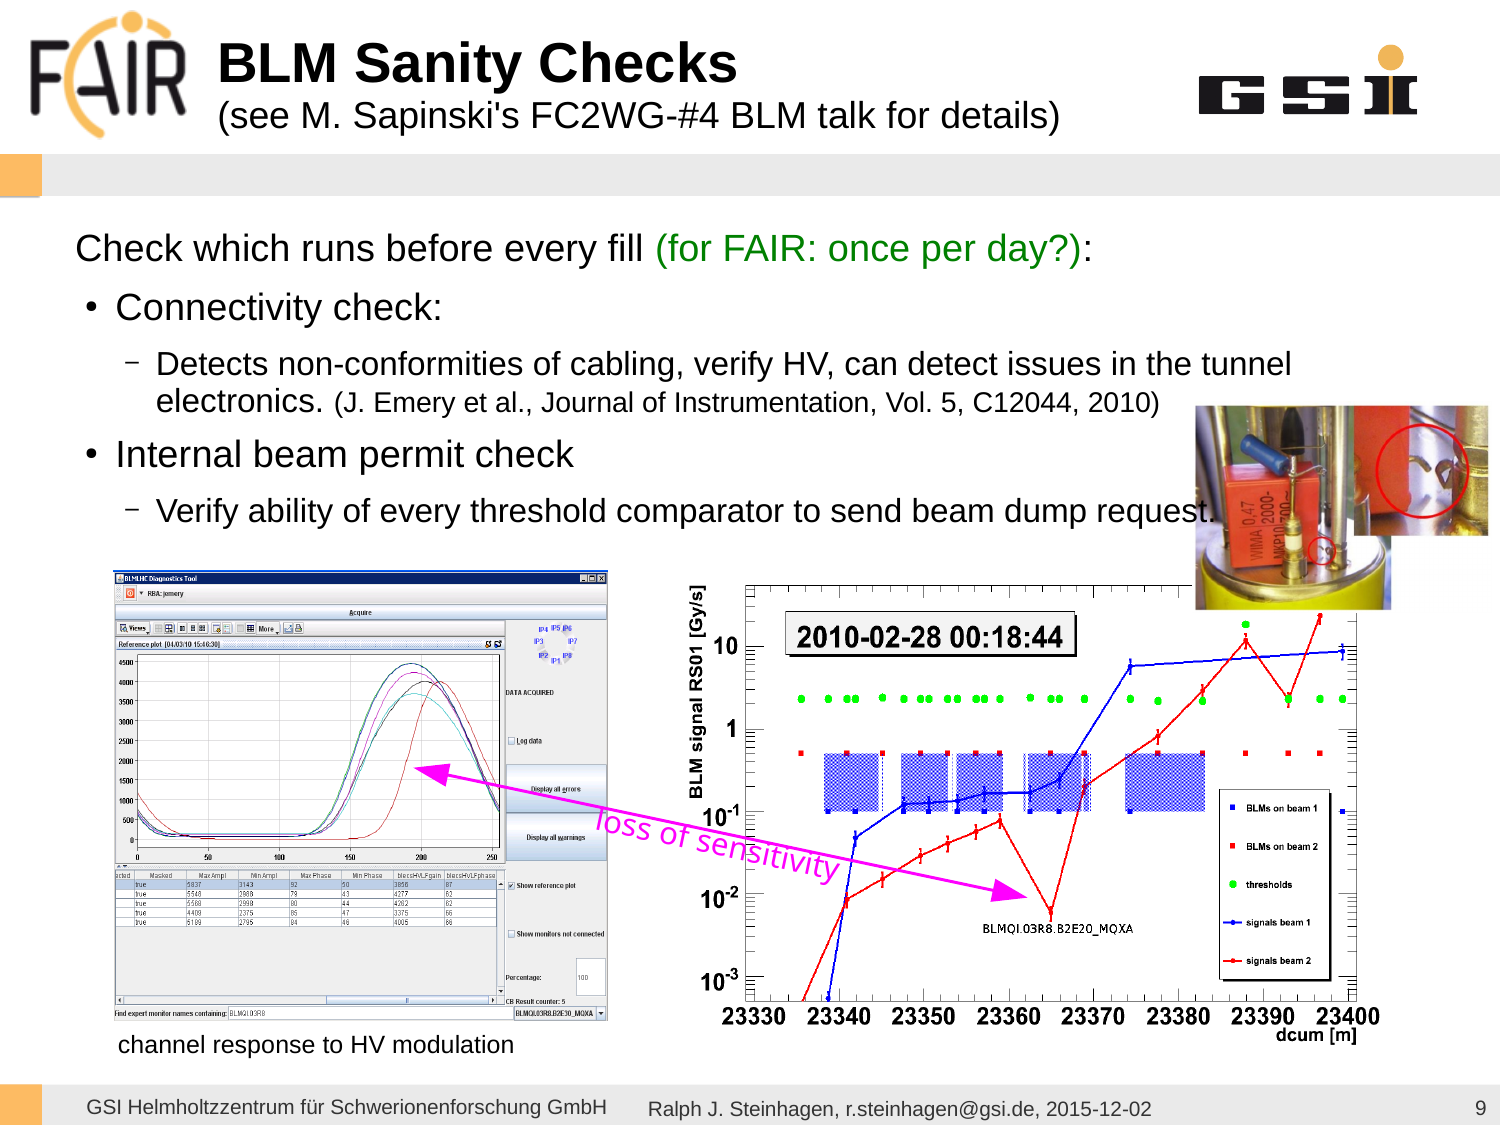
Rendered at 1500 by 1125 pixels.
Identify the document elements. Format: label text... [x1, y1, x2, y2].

picture [113, 570, 608, 1021]
picture [669, 830, 673, 842]
picture [30, 9, 187, 141]
title BLM Sanity Checks (see M. Sapinski's FC2WG-#4 BLM talk for details) [217, 20, 1109, 147]
text_box channel response to HV modulation [103, 1020, 591, 1063]
picture [669, 401, 1492, 1053]
picture [1197, 42, 1419, 117]
list Check which runs before every fill (for FAIR: once per day?): Connectivity check: Detects non-conformities of cabling, verify HV, can detect issues in the tunnel electronics. (J. Emery et al., Journal of Instrumentation, Vol. 5, C12044, 2010) Internal beam permit check Verify ability of every threshold comparator to send beam dump request. [75, 226, 1425, 532]
